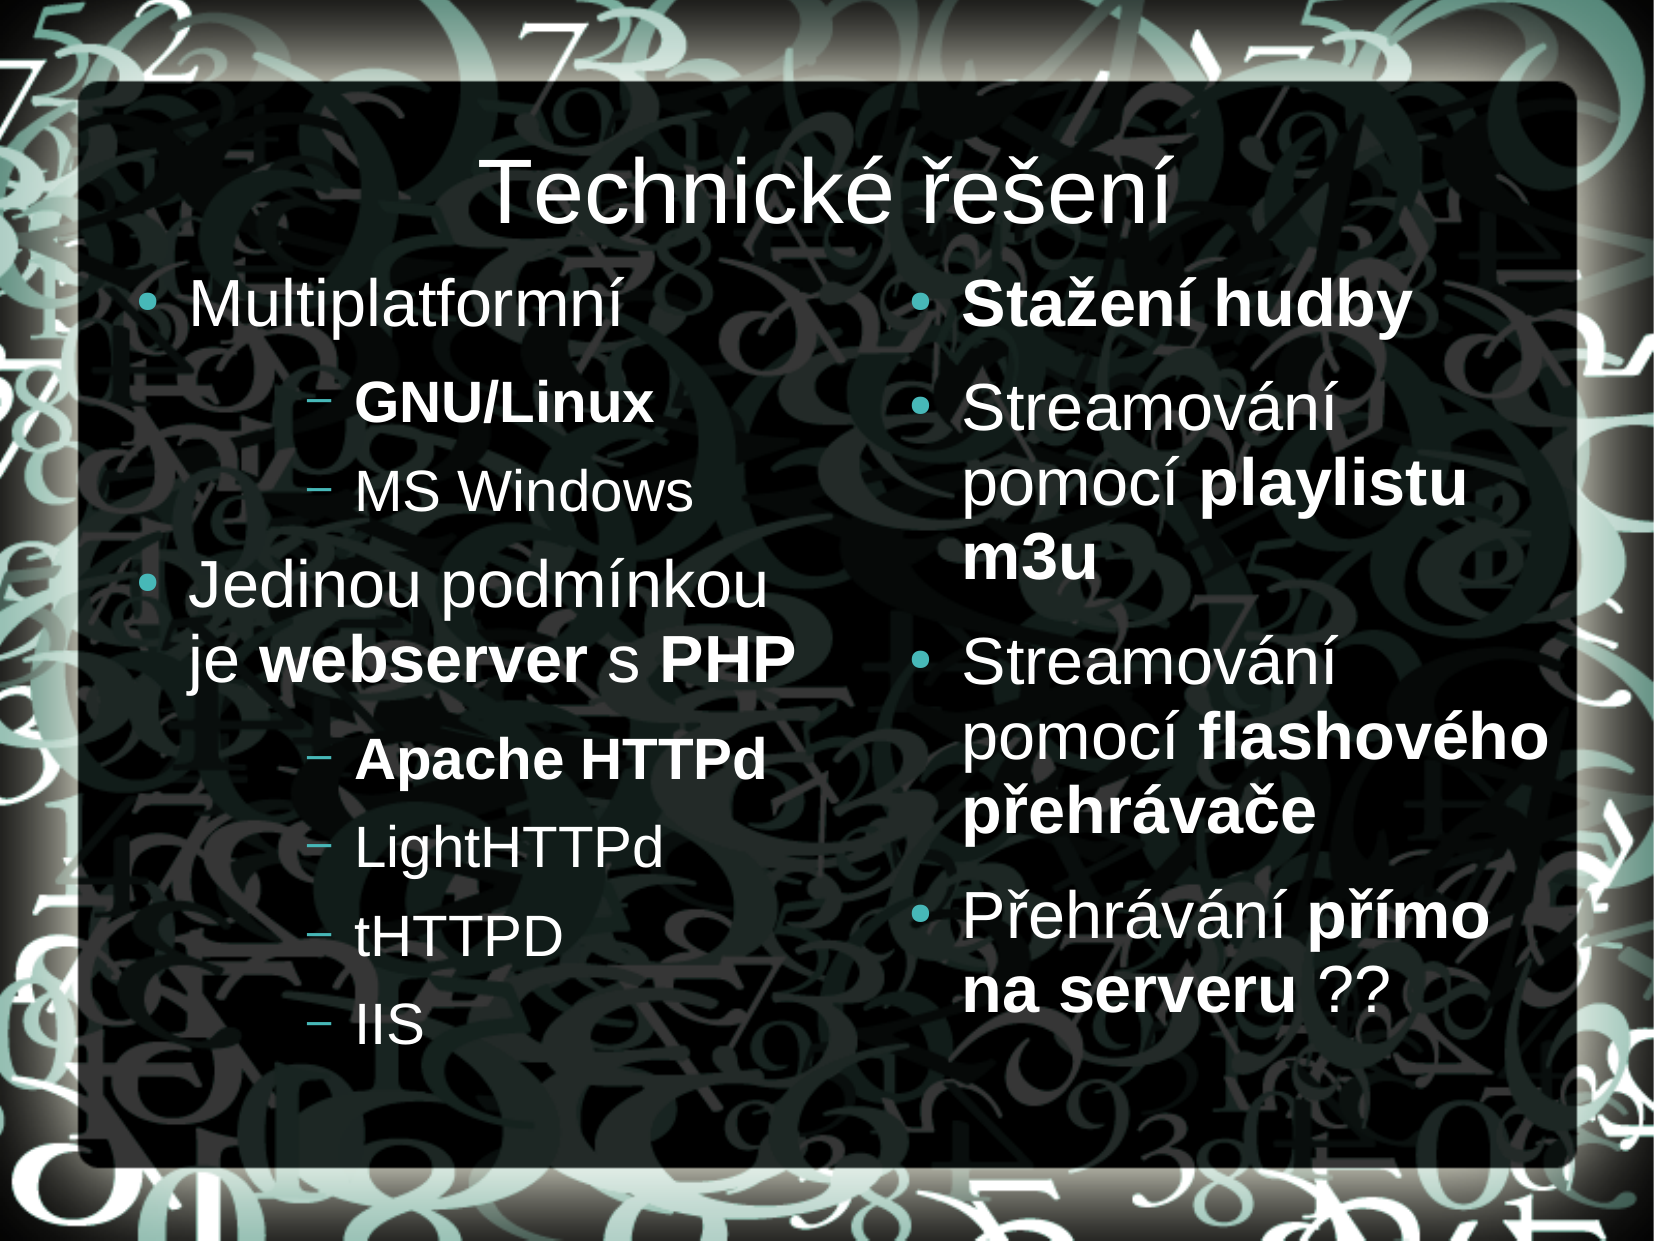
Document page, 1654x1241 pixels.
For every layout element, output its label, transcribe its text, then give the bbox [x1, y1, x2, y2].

list Multiplatformní GNU/Linux MS Windows Jedinou podmínkou je webserver s PHP Apache HTTPd LightHTTPd tHTTPD IIS [118, 265, 828, 1152]
title Technické řešení [82, 88, 1571, 296]
list Stažení hudby Streamování pomocí playlistu m3u Streamování pomocí flashového přehrávače Přehrávání přímo na serveru ?? [891, 265, 1570, 1132]
picture [0, 0, 1654, 1241]
